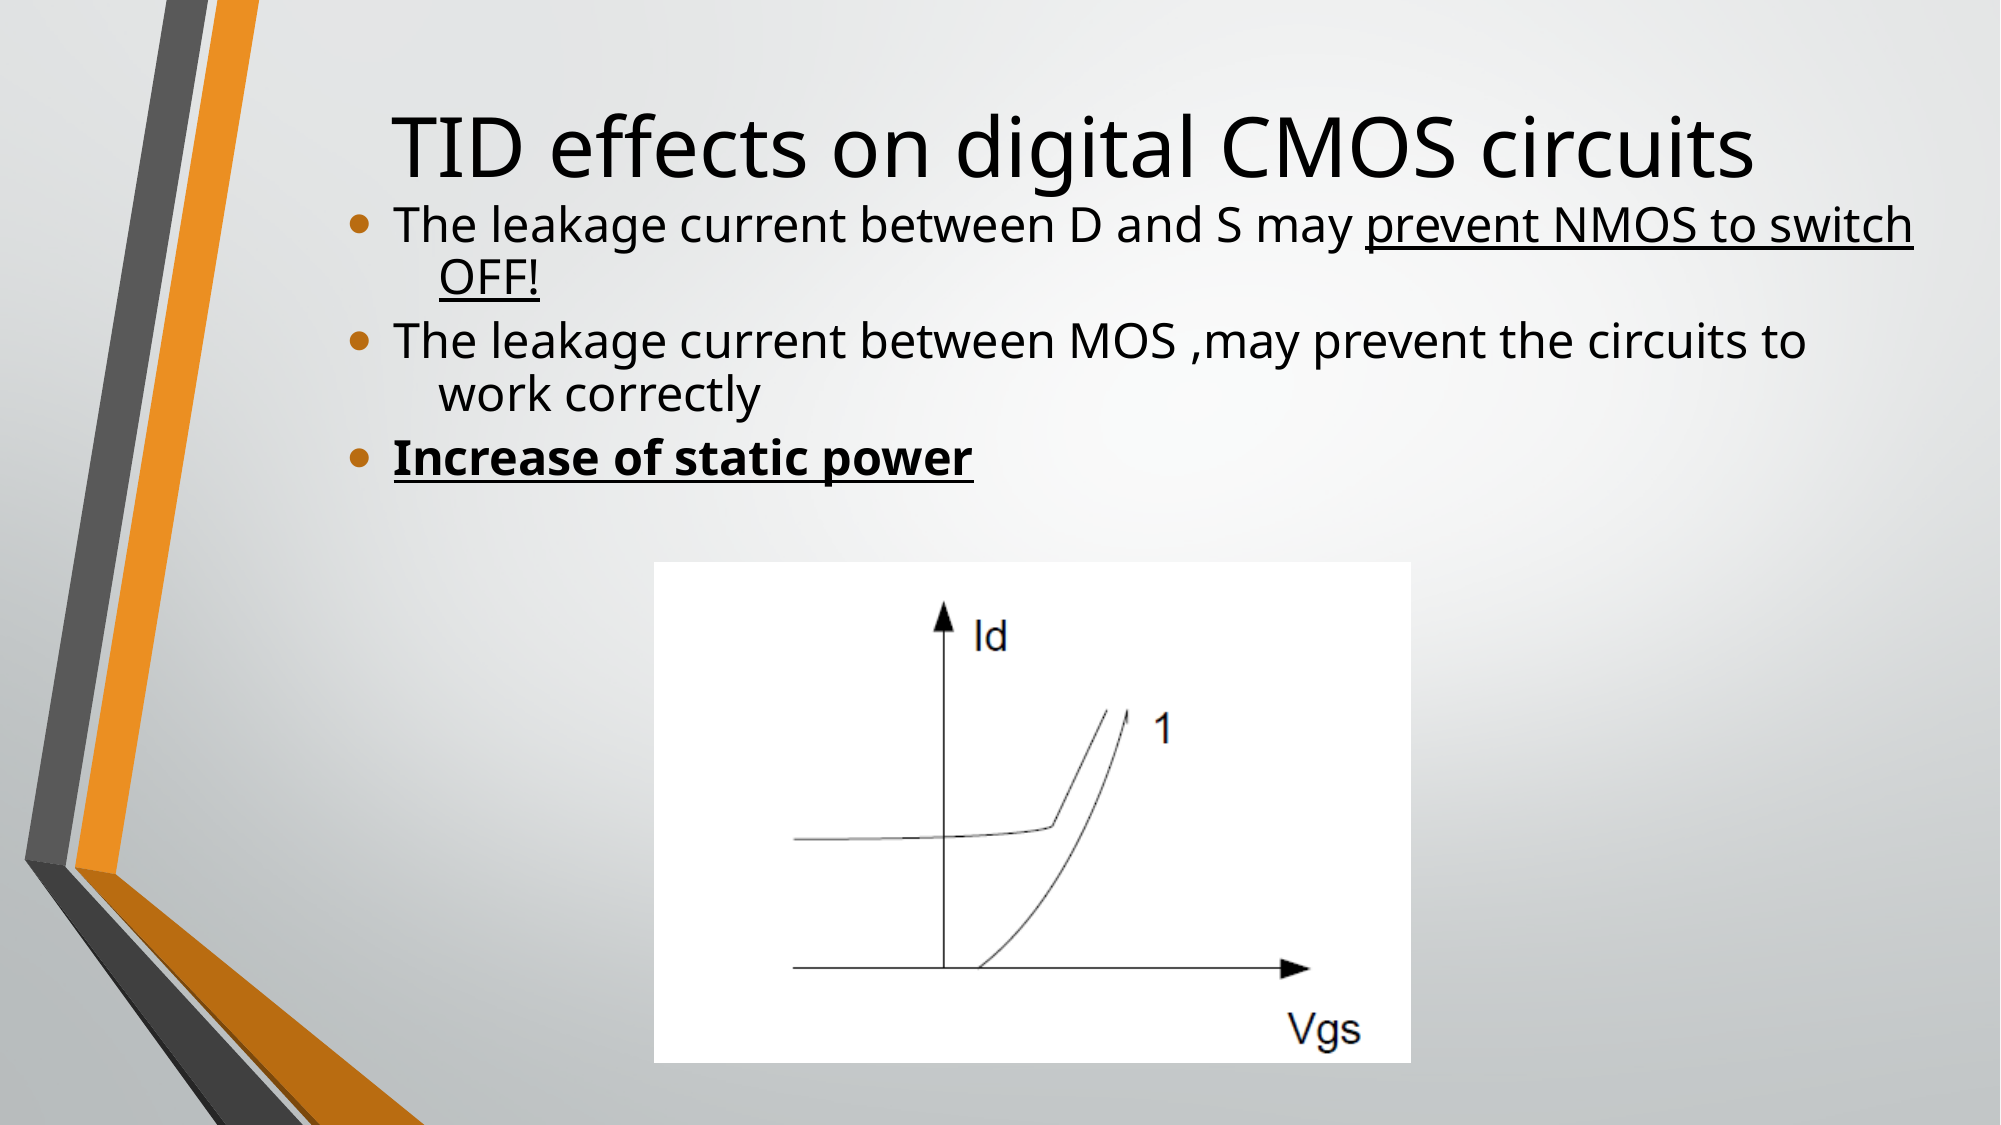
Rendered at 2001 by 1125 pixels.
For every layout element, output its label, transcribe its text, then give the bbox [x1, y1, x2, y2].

title TID effects on digital CMOS circuits [253, 0, 1897, 288]
list The leakage current between D and S may prevent NMOS to switch OFF! The leakage current between MOS ,may prevent the circuits to work correctly Increase of static power [333, 192, 1943, 494]
picture [654, 562, 1411, 1063]
